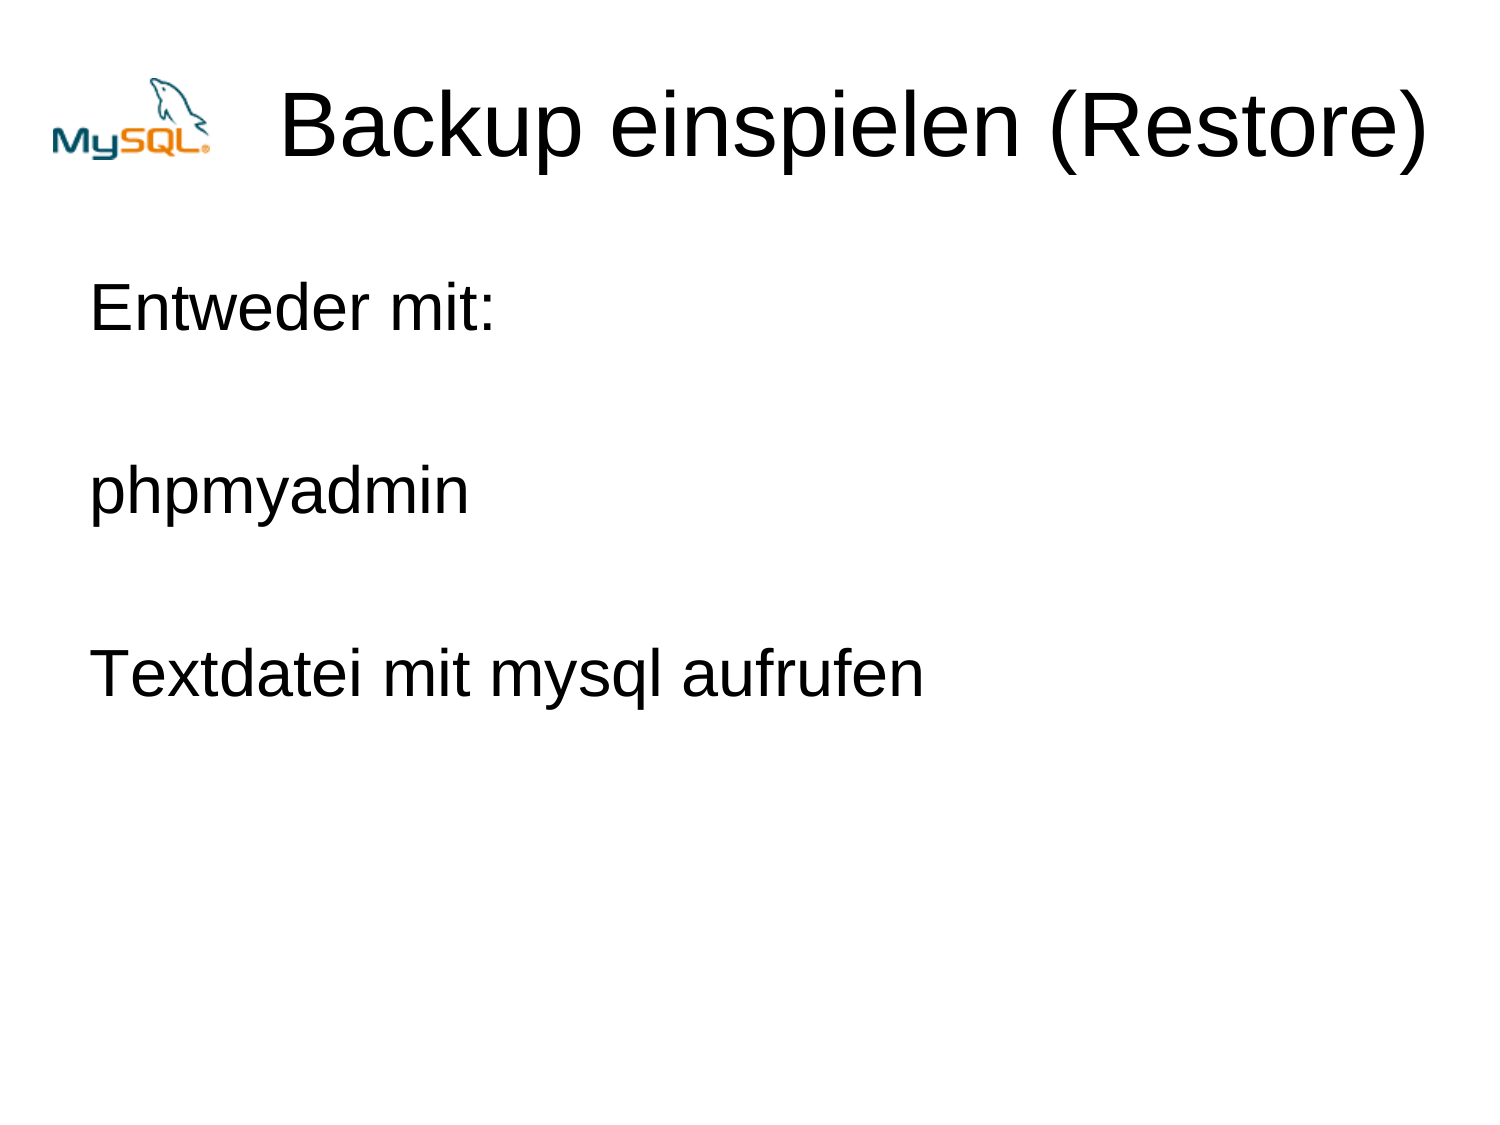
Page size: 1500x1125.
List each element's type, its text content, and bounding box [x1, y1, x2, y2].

picture [53, 78, 210, 160]
list Entweder mit: phpmyadmin Textdatei mit mysql aufrufen [75, 262, 1426, 1006]
title Backup einspielen (Restore) [242, 30, 1469, 219]
